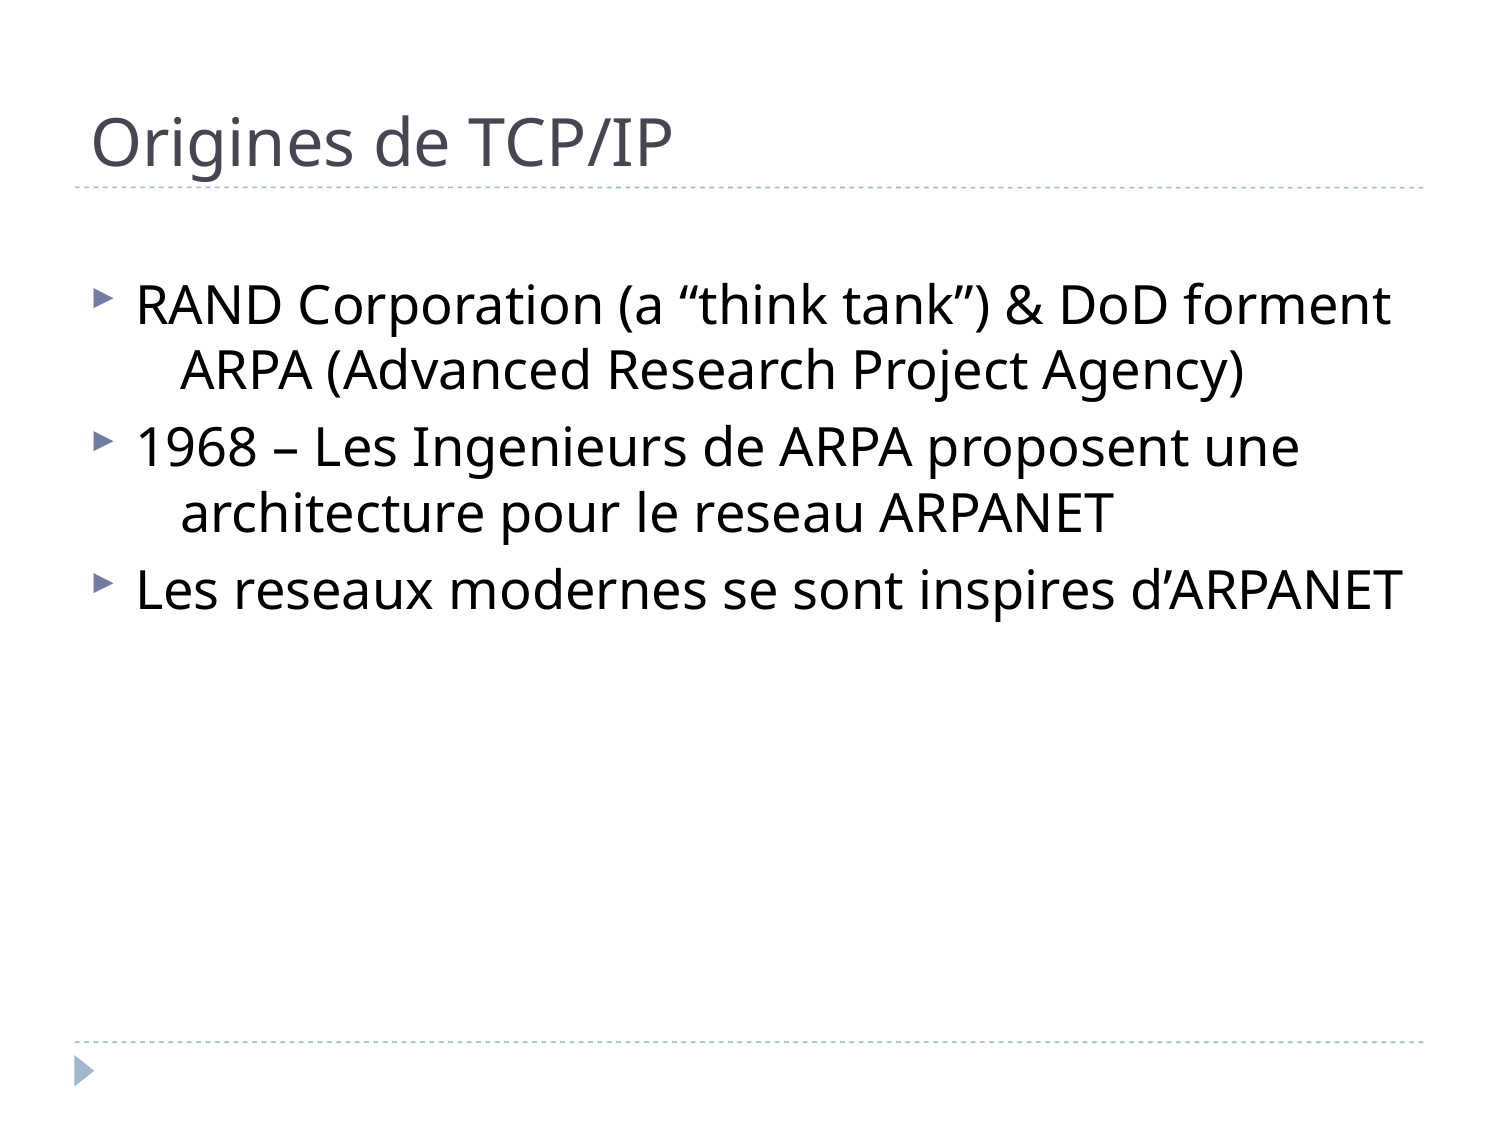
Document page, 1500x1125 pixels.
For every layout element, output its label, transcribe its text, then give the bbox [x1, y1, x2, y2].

list RAND Corporation (a “think tank”) & DoD forment ARPA (Advanced Research Project Agency)‏ 1968 – Les Ingenieurs de ARPA proposent une architecture pour le reseau ARPANET Les reseaux modernes se sont inspires d’ARPANET [75, 262, 1425, 1006]
title Origines de TCP/IP [75, 45, 1425, 188]
